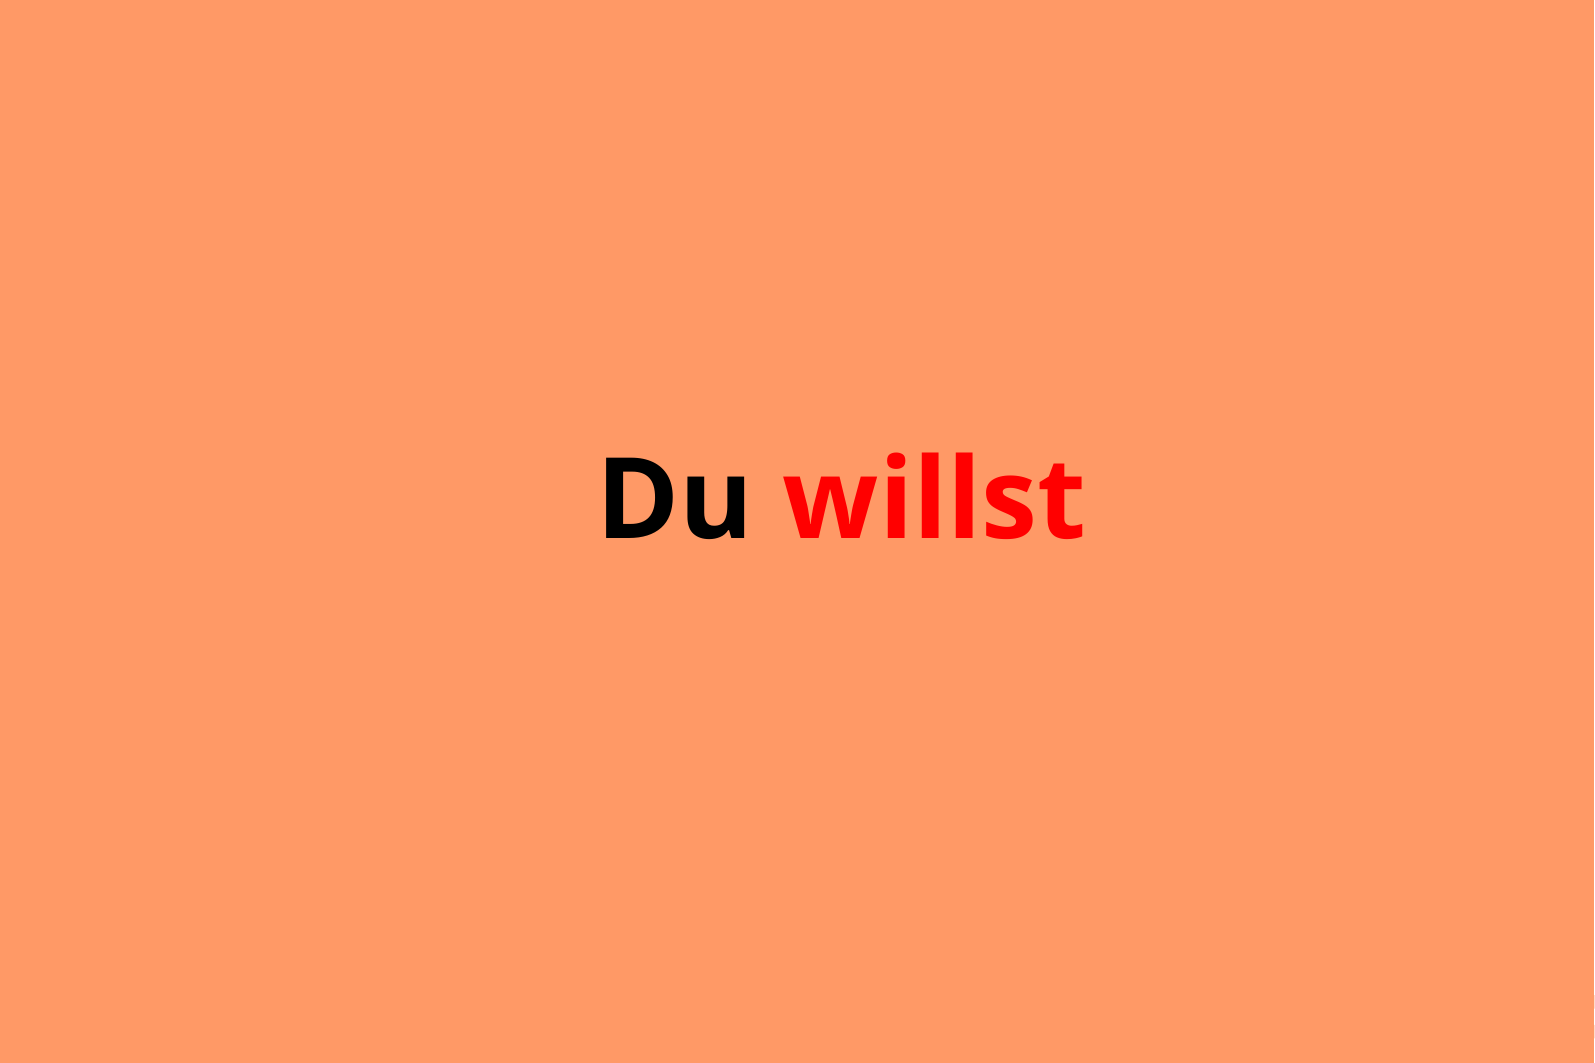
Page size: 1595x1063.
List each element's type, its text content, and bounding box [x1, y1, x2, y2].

subtitle Du willst [147, 147, 1536, 842]
